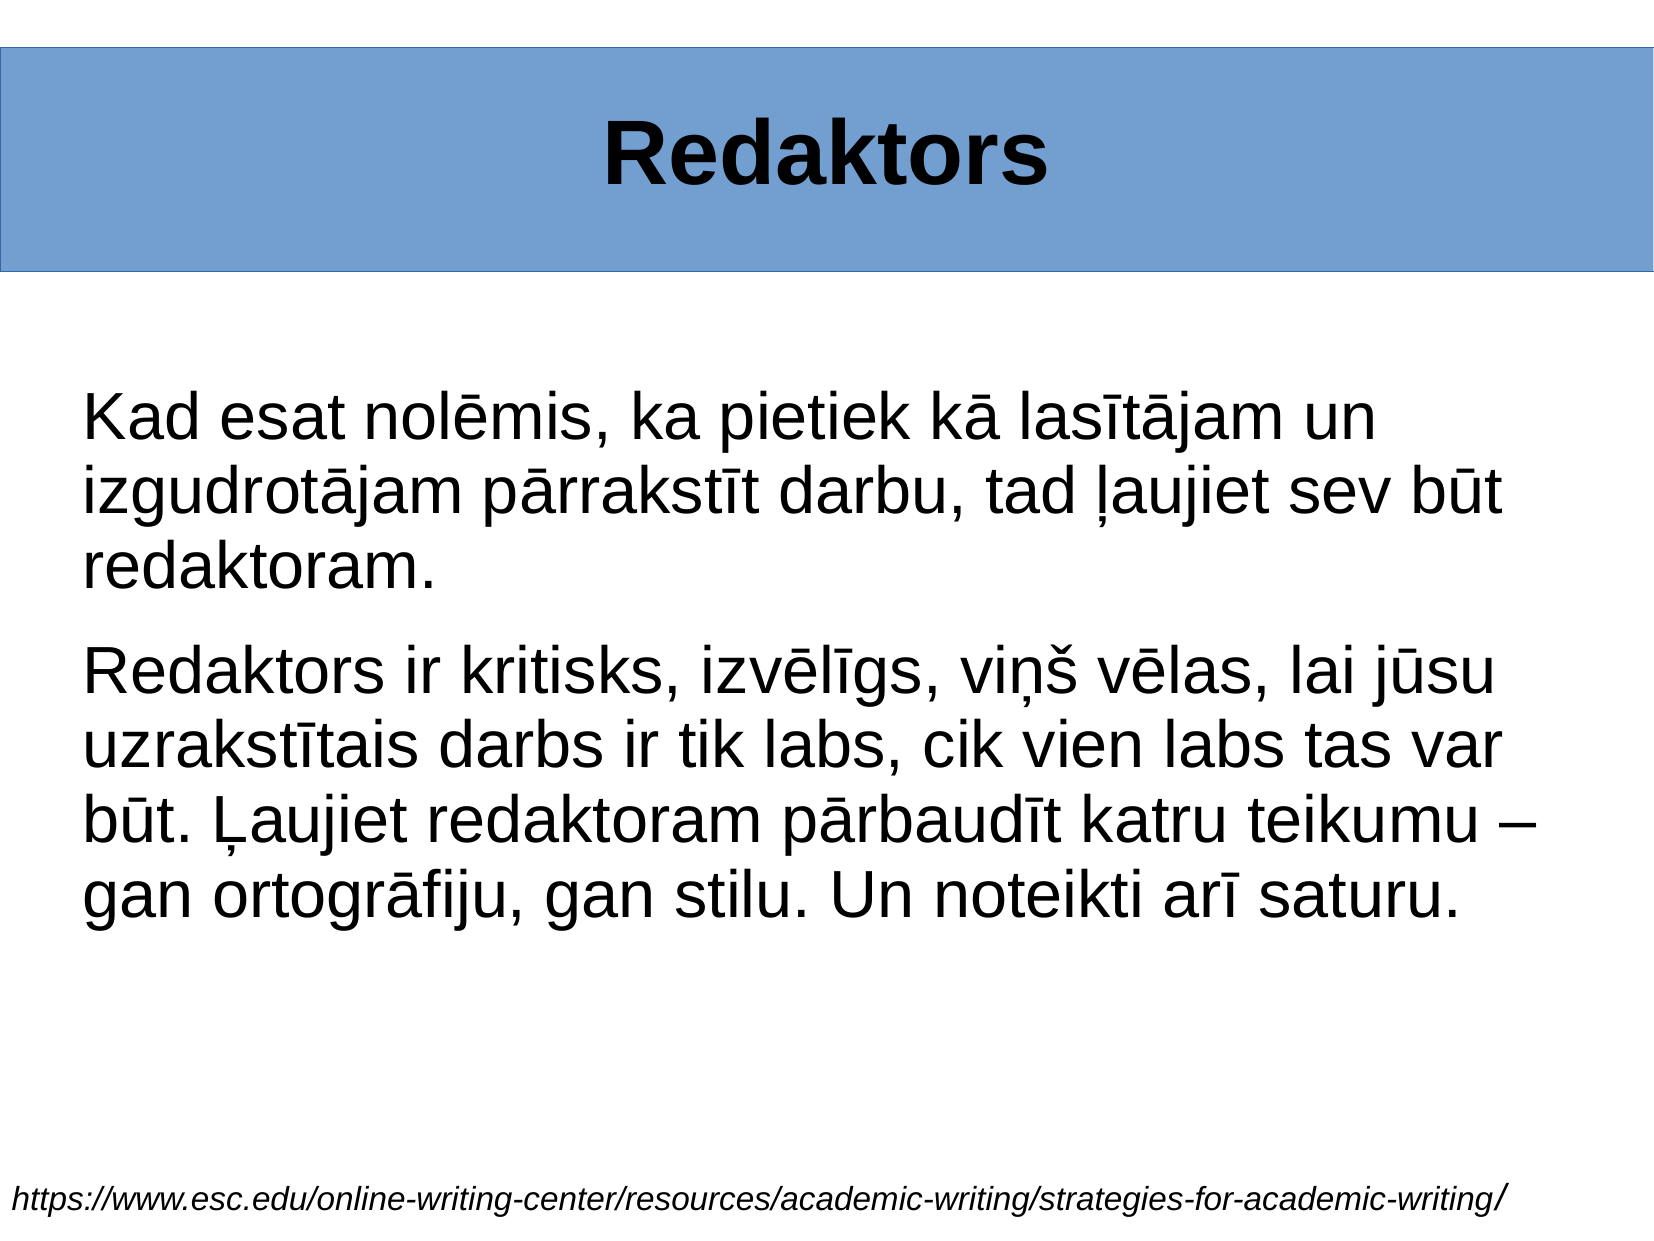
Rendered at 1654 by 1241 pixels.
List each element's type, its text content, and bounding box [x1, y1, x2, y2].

text_box https://www.esc.edu/online-writing-center/resources/academic-writing/strategies-for-academic-writing/ [0, 1169, 1521, 1227]
title Redaktors [82, 49, 1571, 257]
text_box [0, 47, 1654, 272]
list Kad esat nolēmis, ka pietiek kā lasītājam un izgudrotājam pārrakstīt darbu, tad ļaujiet sev būt redaktoram. Redaktors ir kritisks, izvēlīgs, viņš vēlas, lai jūsu uzrakstītais darbs ir tik labs, cik vien labs tas var būt. Ļaujiet redaktoram pārbaudīt katru teikumu – gan ortogrāfiju, gan stilu. Un noteikti arī saturu. [82, 378, 1619, 1099]
